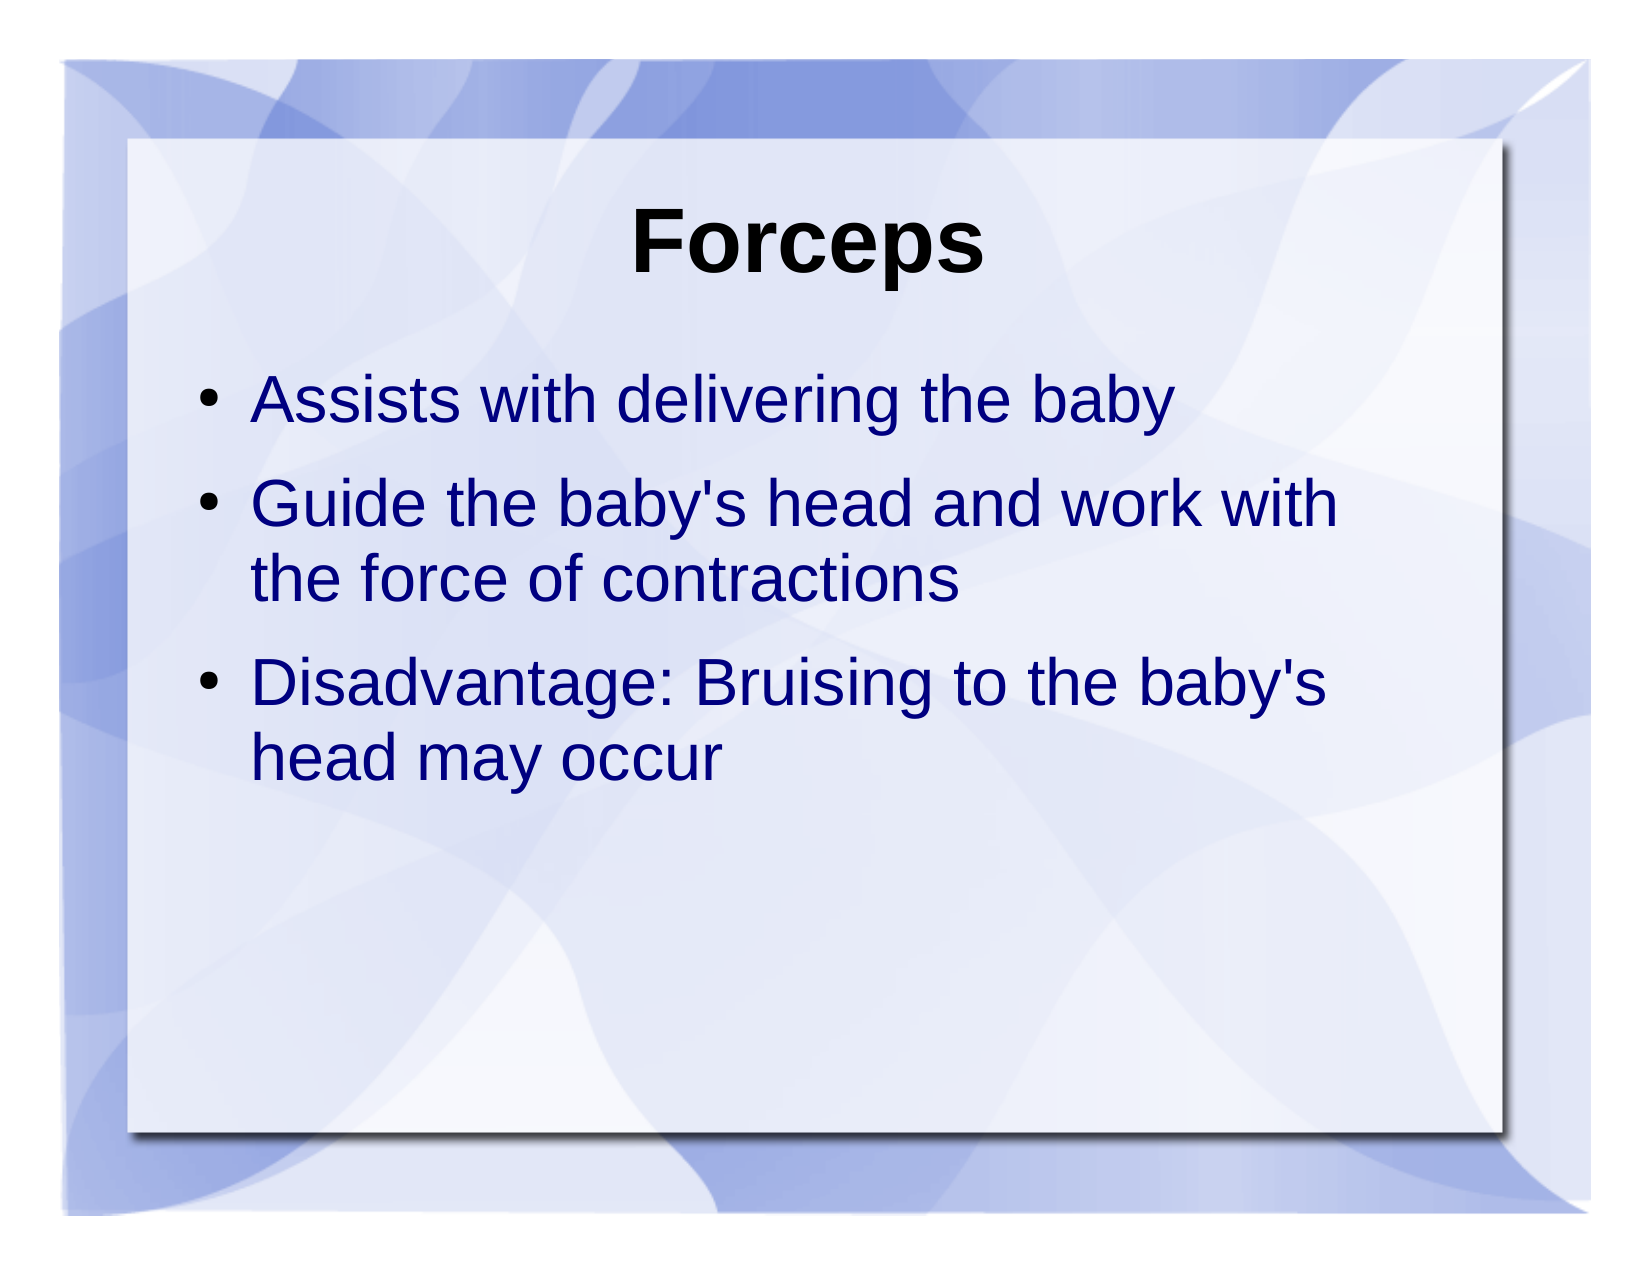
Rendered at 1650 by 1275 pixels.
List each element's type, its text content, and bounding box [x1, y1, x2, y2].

picture [59, 59, 1591, 1216]
list Assists with delivering the baby Guide the baby's head and work with the force of contractions Disadvantage: Bruising to the baby's head may occur [179, 362, 1438, 954]
title Forceps [135, 151, 1482, 330]
